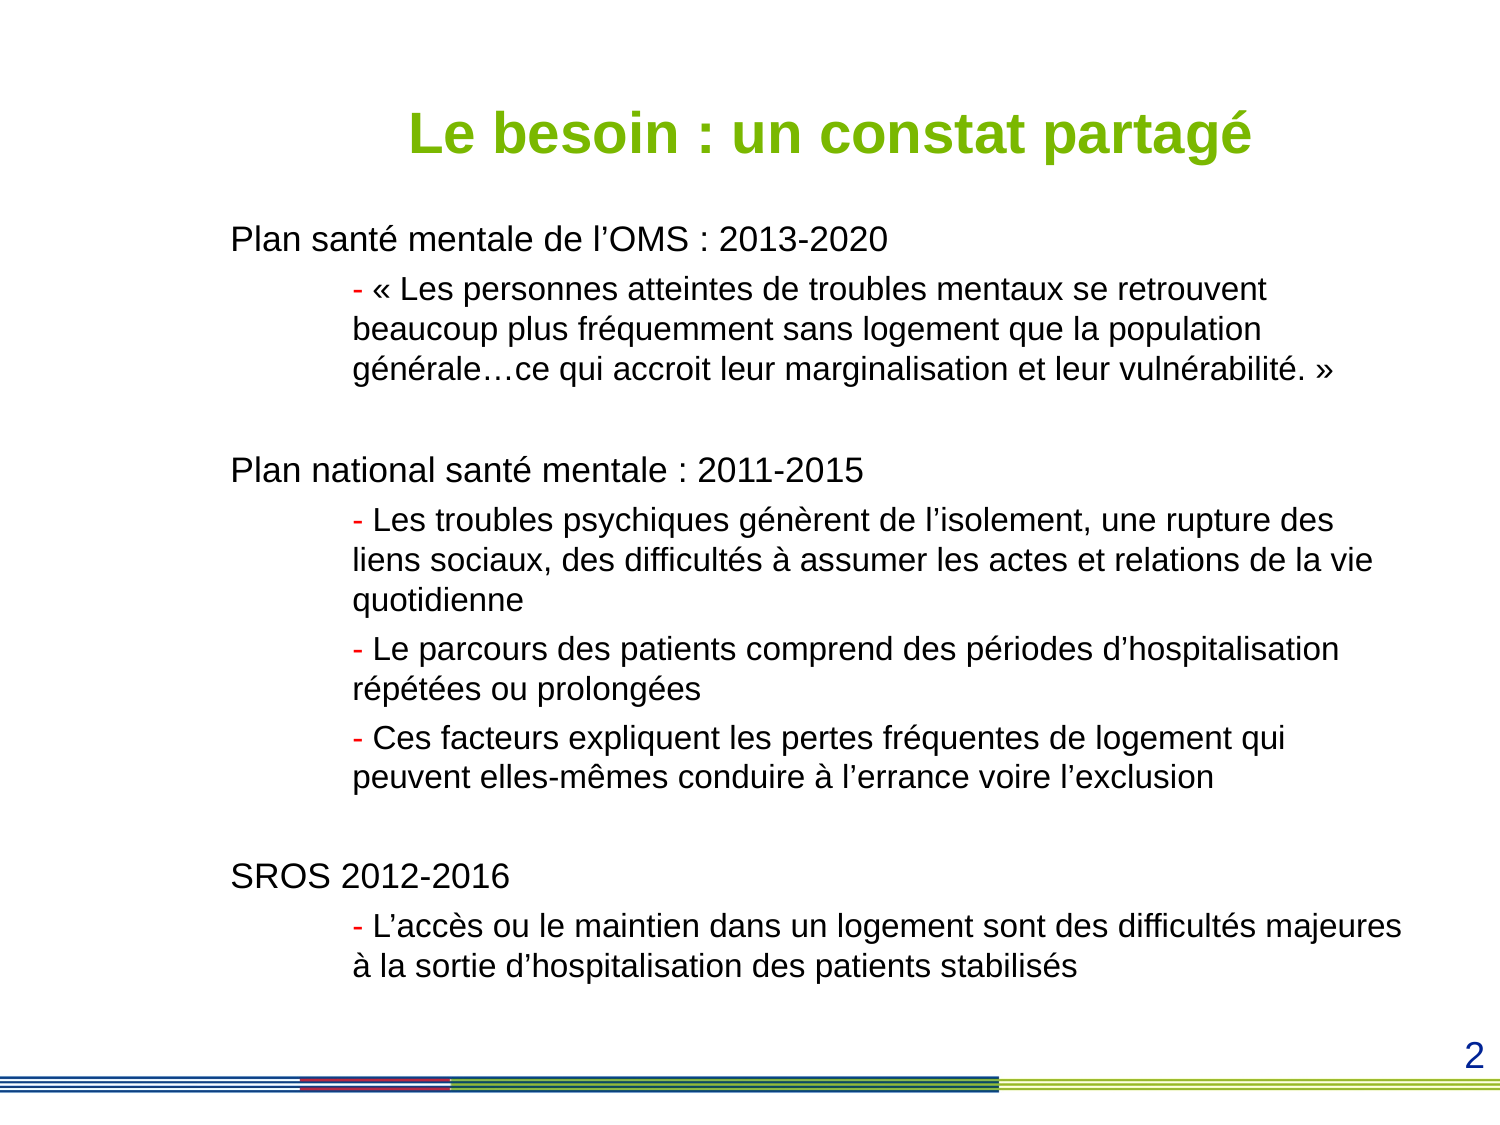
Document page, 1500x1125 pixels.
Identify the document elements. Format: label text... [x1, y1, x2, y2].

text_box Le besoin : un constat partagé [29, 36, 1500, 224]
picture [0, 1070, 1500, 1098]
text_box Plan santé mentale de l’OMS : 2013-2020 - « Les personnes atteintes de troubles mentaux se retrouvent beaucoup plus fréquemment sans logement que la population générale…ce qui accroit leur marginalisation et leur vulnérabilité. » Plan national santé mentale : 2011-2015 - Les troubles psychiques génèrent de l’isolement, une rupture des liens sociaux, des difficultés à assumer les actes et relations de la vie quotidienne - Le parcours des patients comprend des périodes d’hospitalisation répétées ou prolongées - Ces facteurs expliquent les pertes fréquentes de logement qui peuvent elles-mêmes conduire à l’errance voire l’exclusion SROS 2012-2016 - L’accès ou le maintien dans un logement sont des difficultés majeures à la sortie d’hospitalisation des patients stabilisés [74, 208, 1425, 1059]
